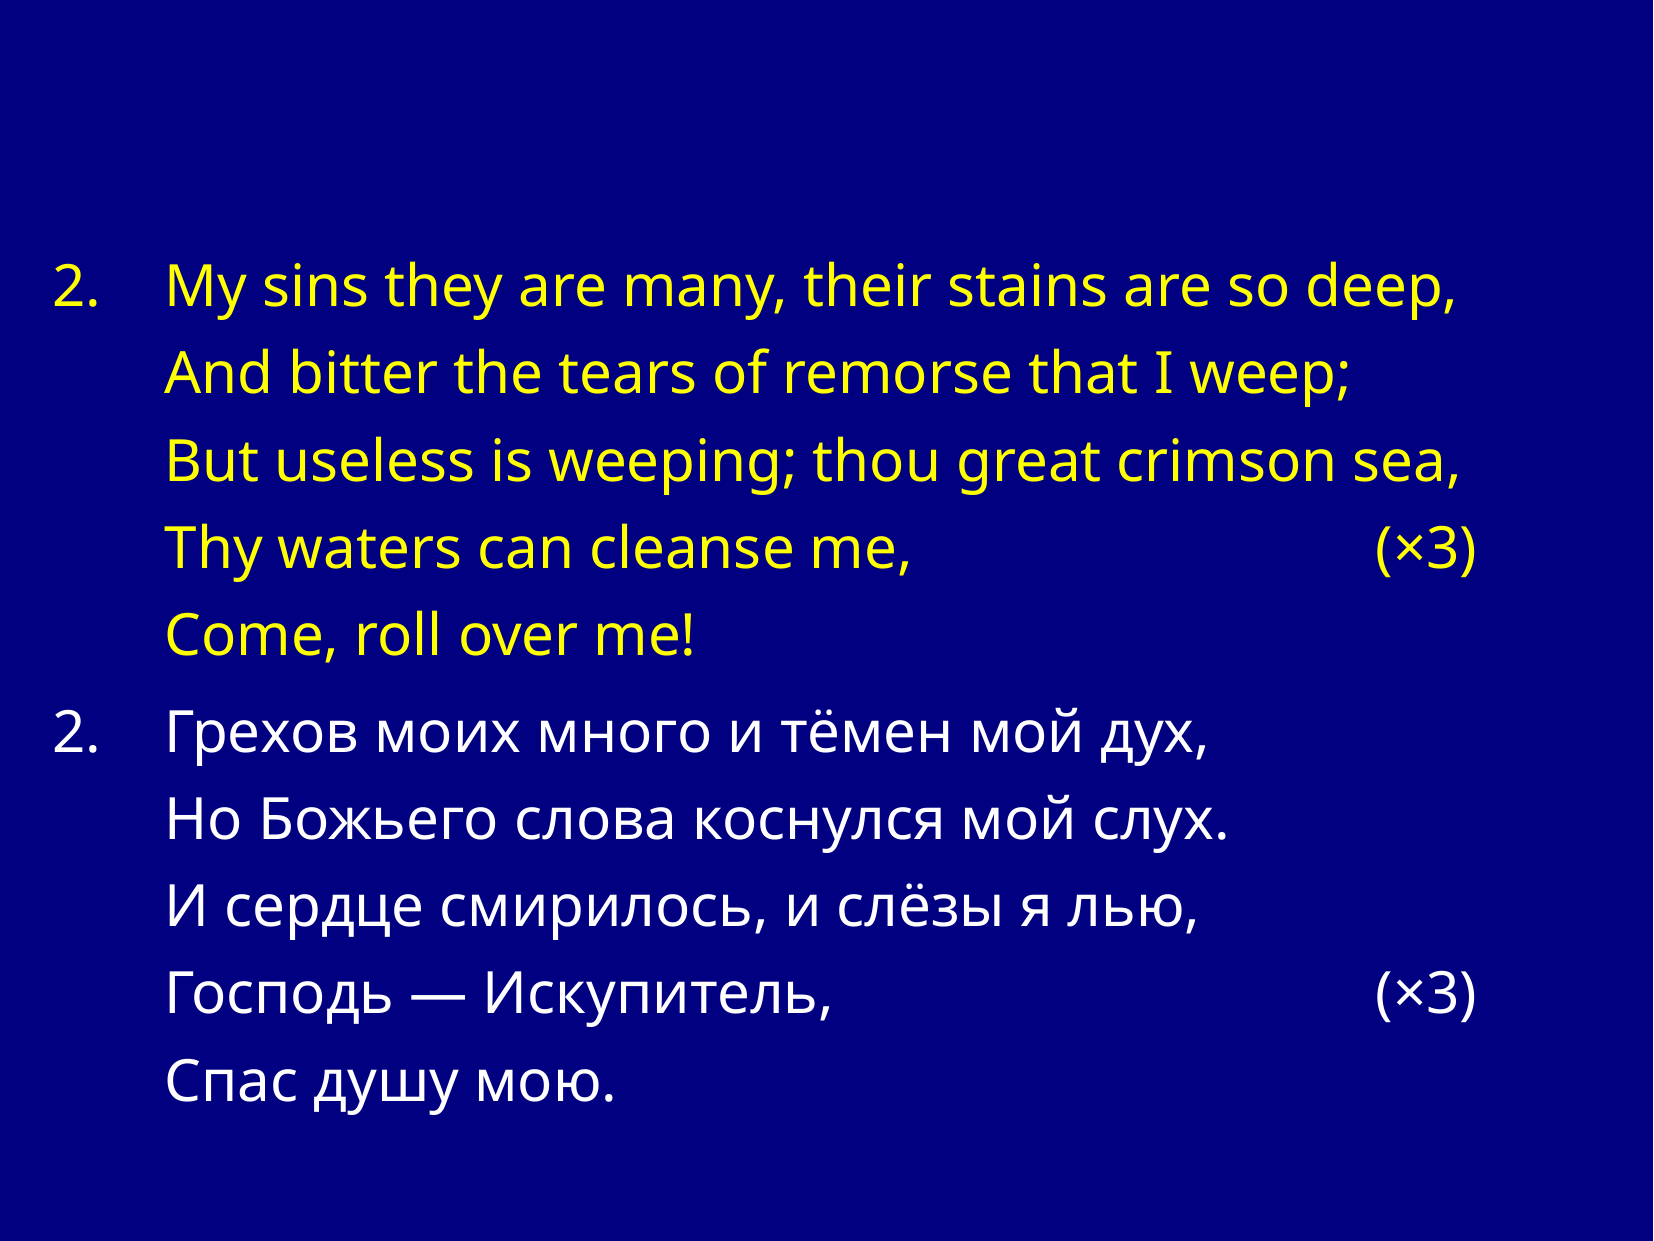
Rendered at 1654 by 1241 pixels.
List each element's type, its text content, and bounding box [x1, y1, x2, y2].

text_box 2. My sins they are many, their stains are so deep, And bitter the tears of remorse that I weep; But useless is weeping; thou great crimson sea, Thy waters can cleanse me, (×3) Come, roll over me! [37, 150, 1653, 638]
text_box 2. Грехов моих много и тёмен мой дух, Но Божьего слова коснулся мой слух. И сердце смирилось, и слёзы я лью, Господь — Искупитель, (×3) Спас душу мою. [37, 675, 1653, 1163]
